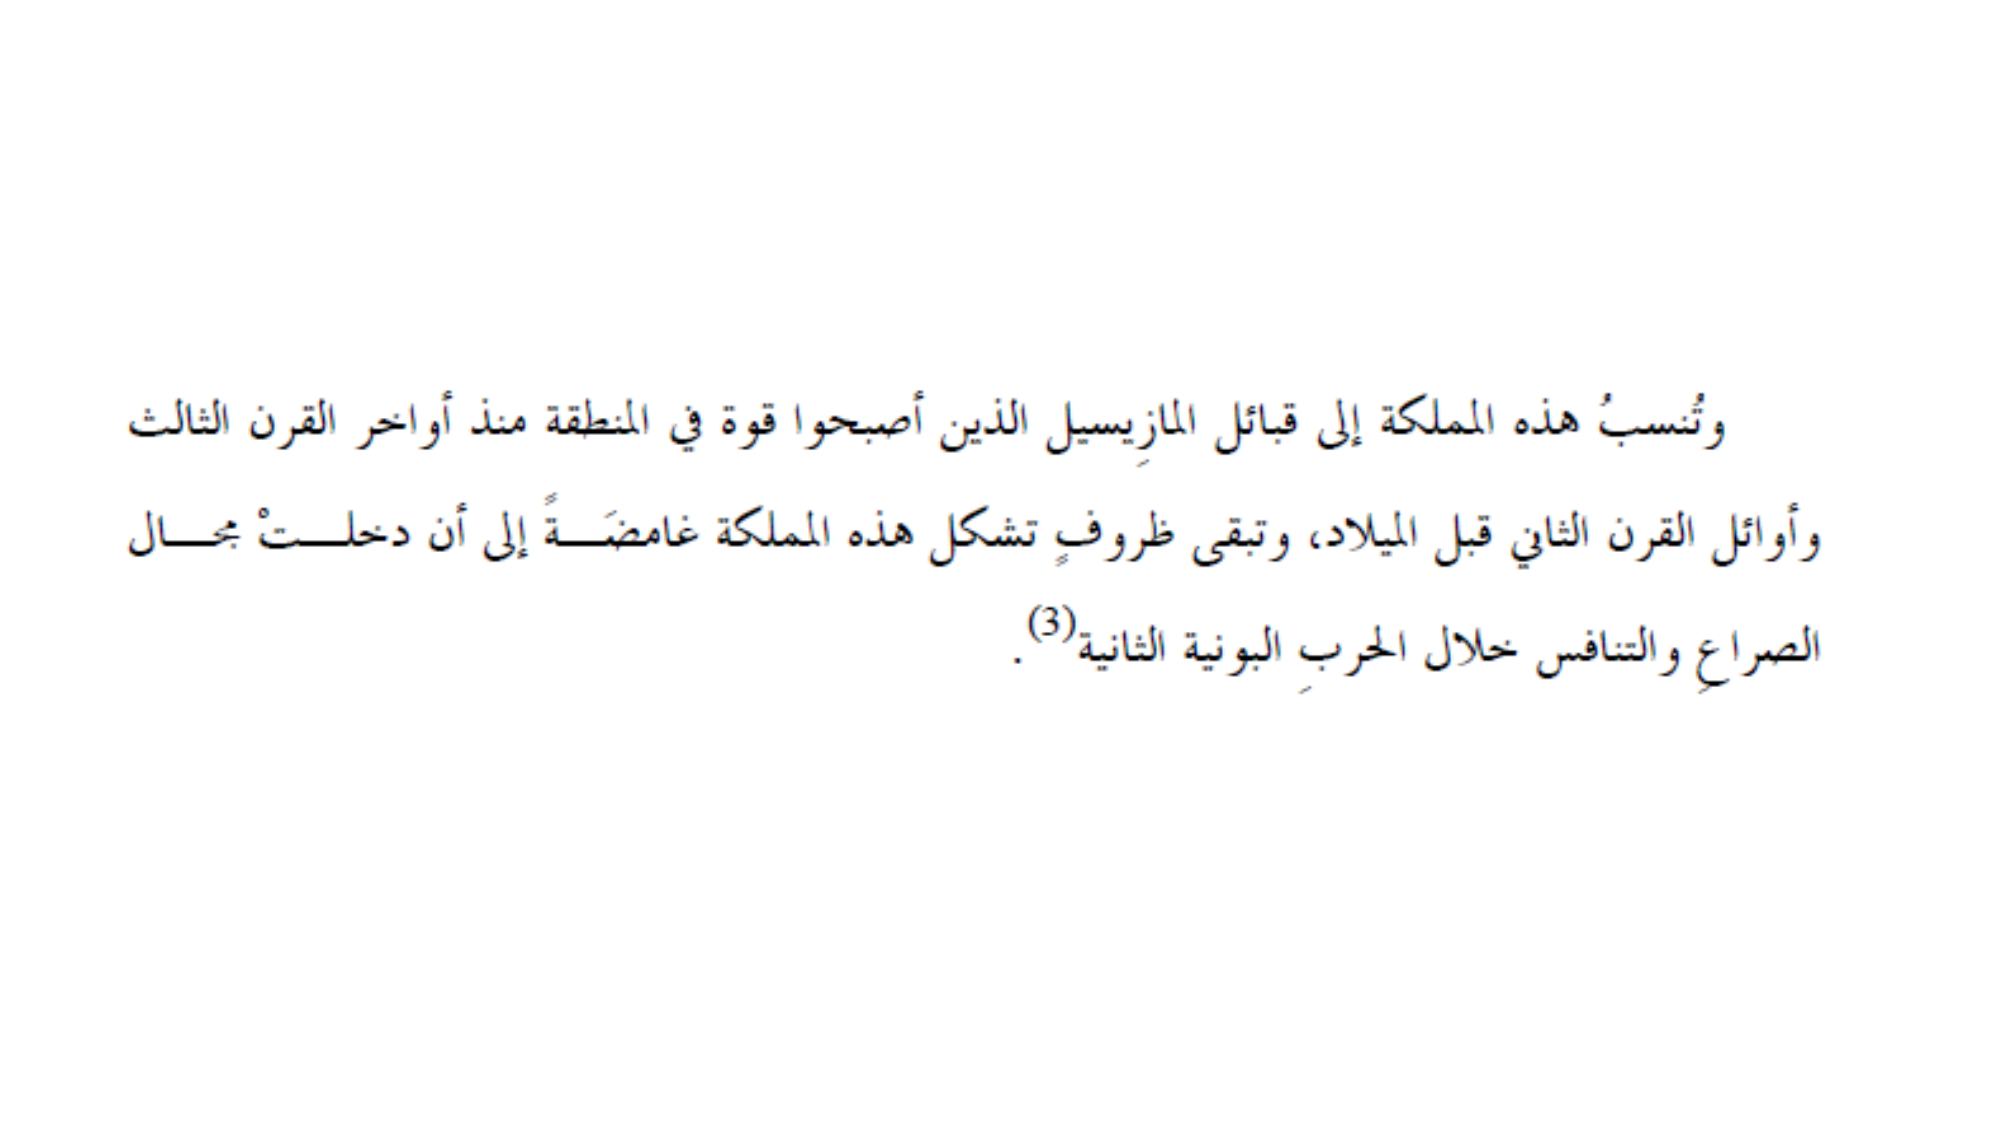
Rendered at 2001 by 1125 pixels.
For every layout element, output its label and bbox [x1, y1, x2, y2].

picture [100, 338, 1836, 740]
